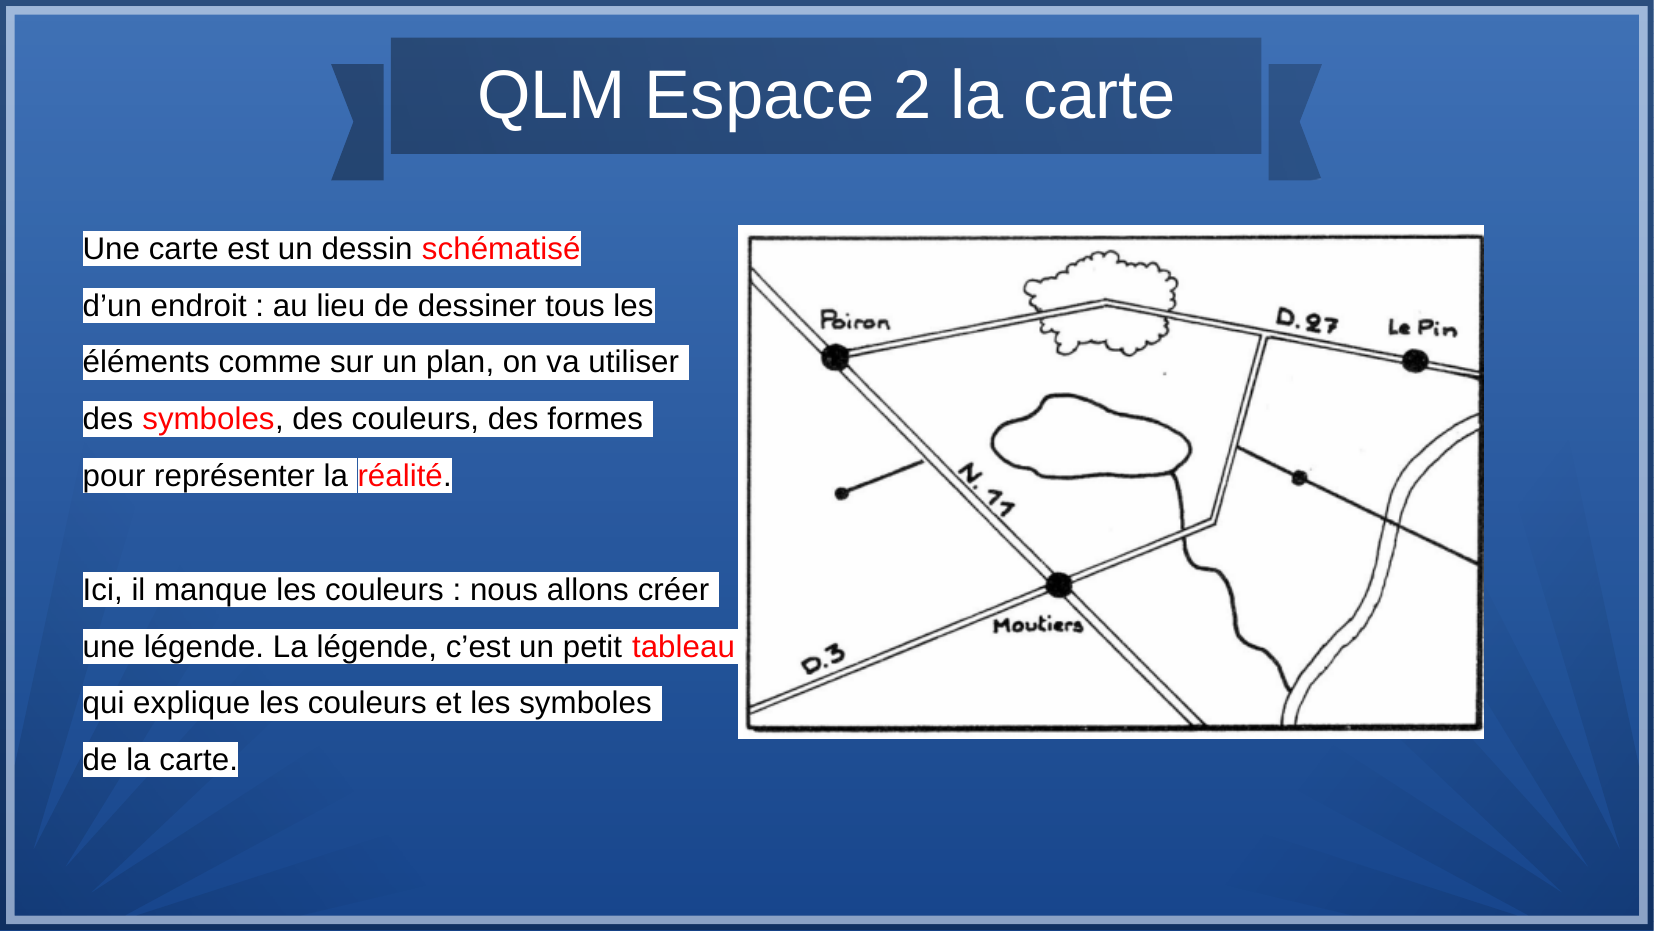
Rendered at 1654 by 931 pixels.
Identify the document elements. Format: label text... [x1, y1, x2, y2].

title QLM Espace 2 la carte [389, 35, 1264, 154]
list Une carte est un dessin schématisé d’un endroit : au lieu de dessiner tous les éléments comme sur un plan, on va utiliser des symboles, des couleurs, des formes pour représenter la réalité. Ici, il manque les couleurs : nous allons créer une légende. La légende, c’est un petit tableau qui explique les couleurs et les symboles de la carte. [82, 174, 1571, 798]
picture [738, 225, 1484, 739]
